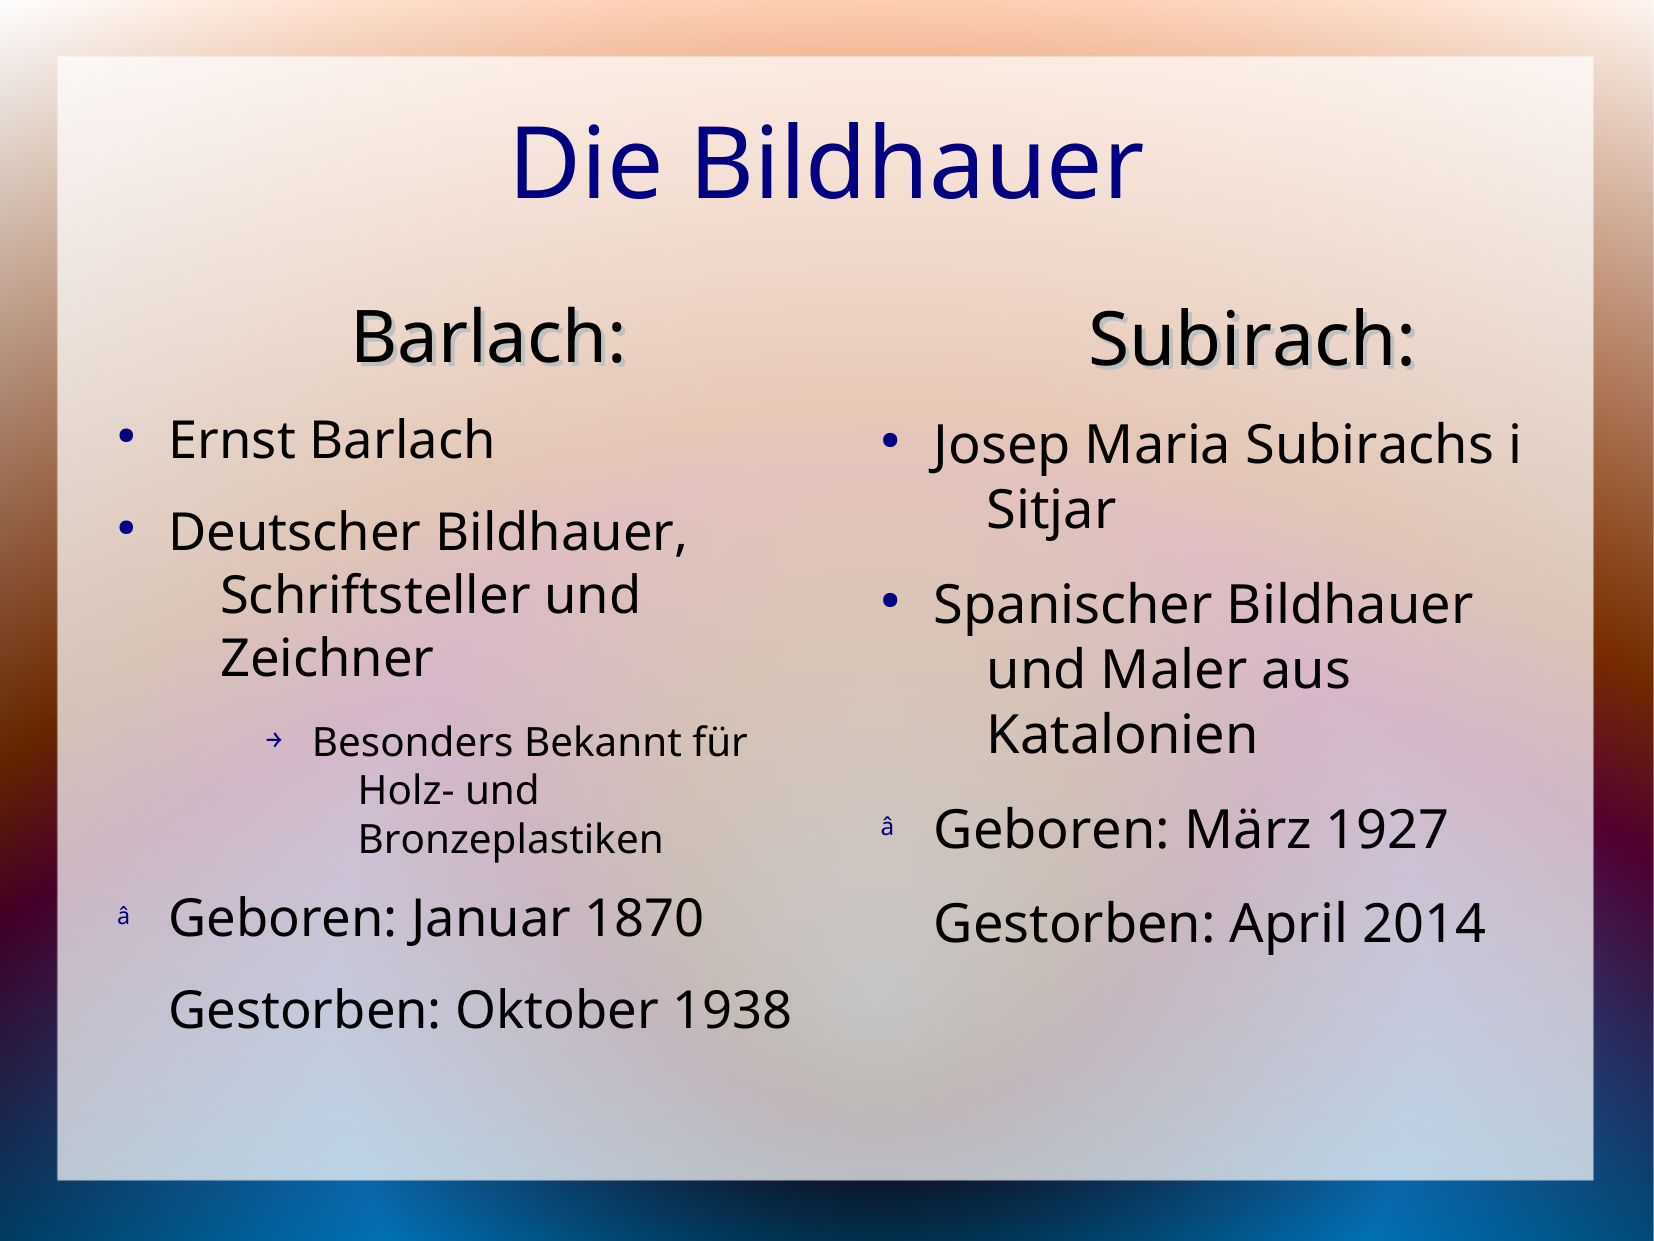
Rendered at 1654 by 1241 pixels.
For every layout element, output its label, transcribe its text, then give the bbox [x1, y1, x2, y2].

title Die Bildhauer [82, 55, 1571, 263]
list Barlach: Ernst Barlach Deutscher Bildhauer, Schriftsteller und Zeichner Besonders Bekannt für Holz- und Bronzeplastiken Geboren: Januar 1870 Gestorben: Oktober 1938 [82, 290, 809, 1086]
list Subirach: Josep Maria Subirachs i Sitjar Spanischer Bildhauer und Maler aus Katalonien Geboren: März 1927 Gestorben: April 2014 [845, 290, 1572, 1010]
